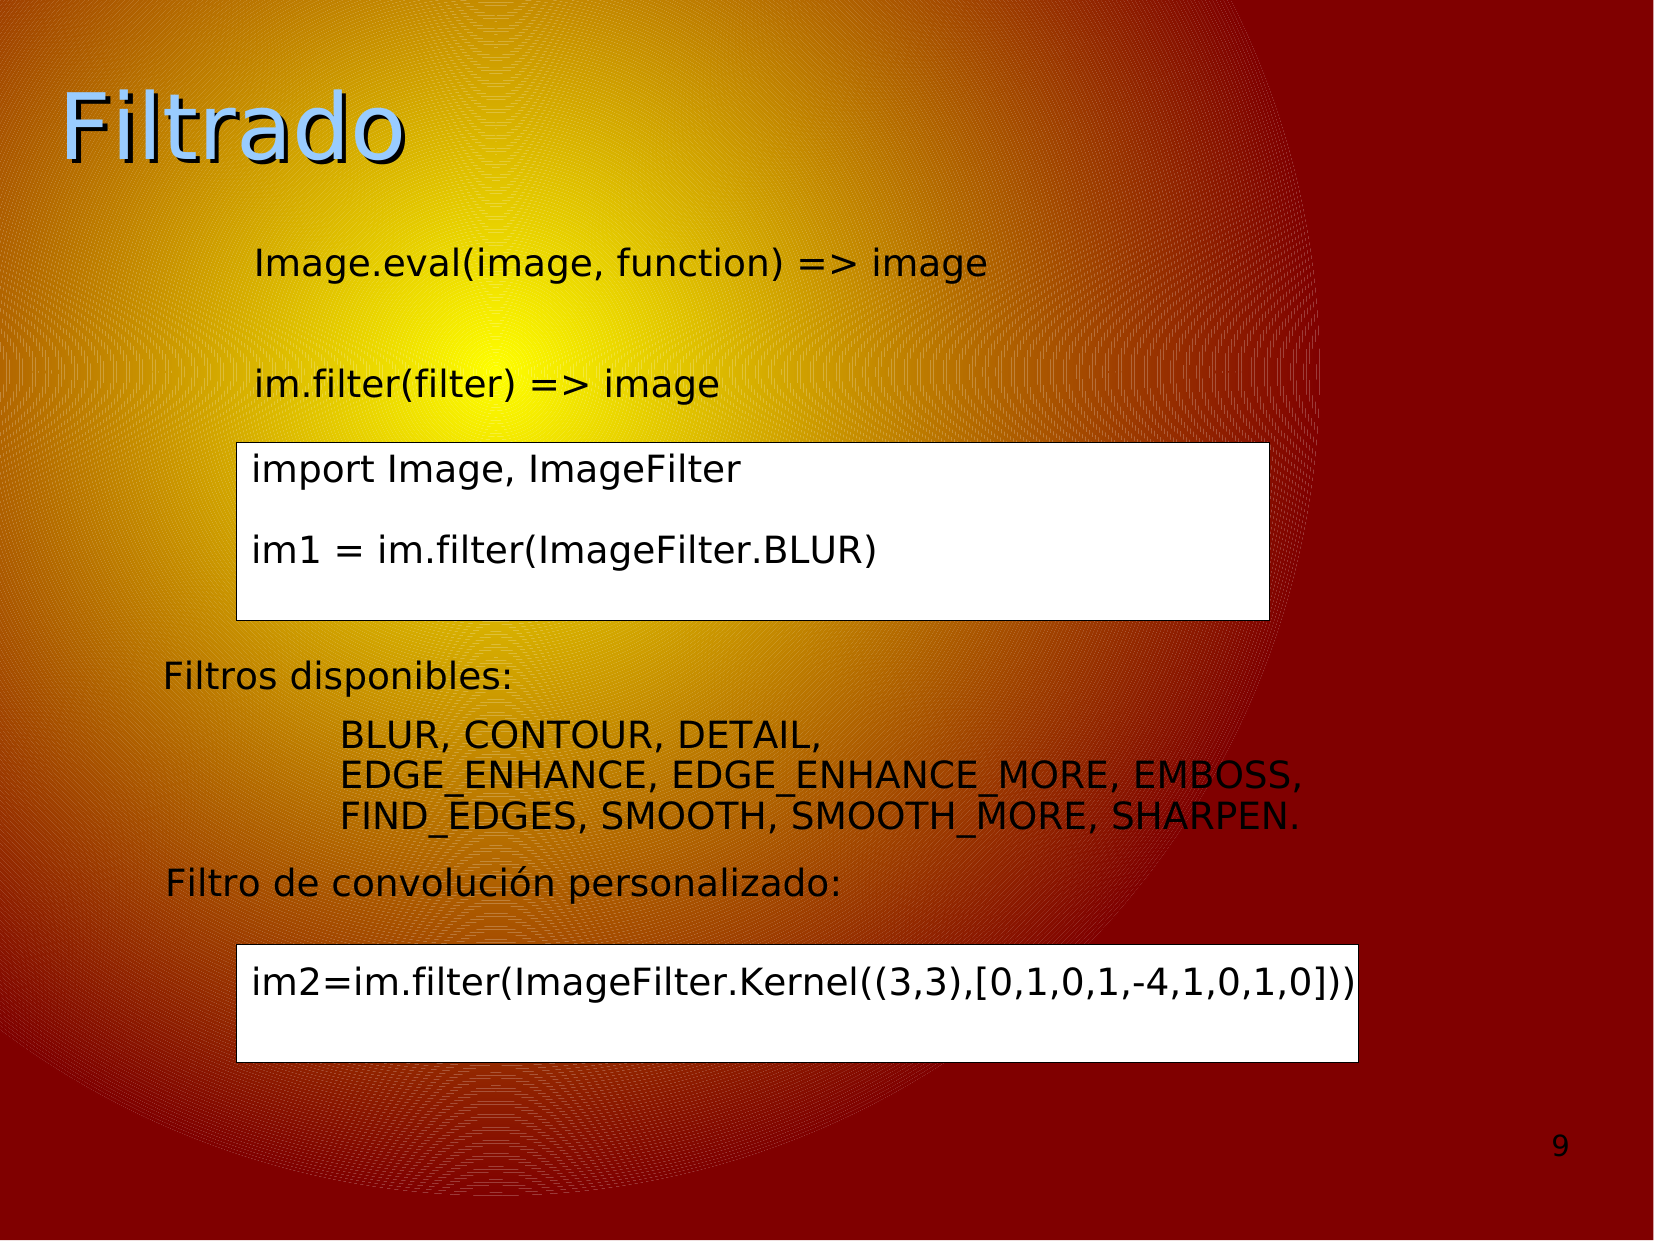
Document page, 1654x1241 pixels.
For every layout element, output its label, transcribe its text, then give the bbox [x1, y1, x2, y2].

text_box Filtro de convolución personalizado: [150, 857, 858, 916]
text_box BLUR, CONTOUR, DETAIL, EDGE_ENHANCE, EDGE_ENHANCE_MORE, EMBOSS, FIND_EDGES, SMOOTH, SMOOTH_MORE, SHARPEN. [324, 708, 1320, 889]
text_box Filtros disponibles: [147, 649, 529, 708]
text_box import Image, ImageFilter im1 = im.filter(ImageFilter.BLUR) [236, 442, 1270, 621]
text_box Image.eval(image, function) => image im.filter(filter) => image [239, 236, 1004, 442]
title Filtrado [59, 29, 1547, 228]
text_box im2=im.filter(ImageFilter.Kernel((3,3),[0,1,0,1,-4,1,0,1,0])) [236, 944, 1359, 1063]
